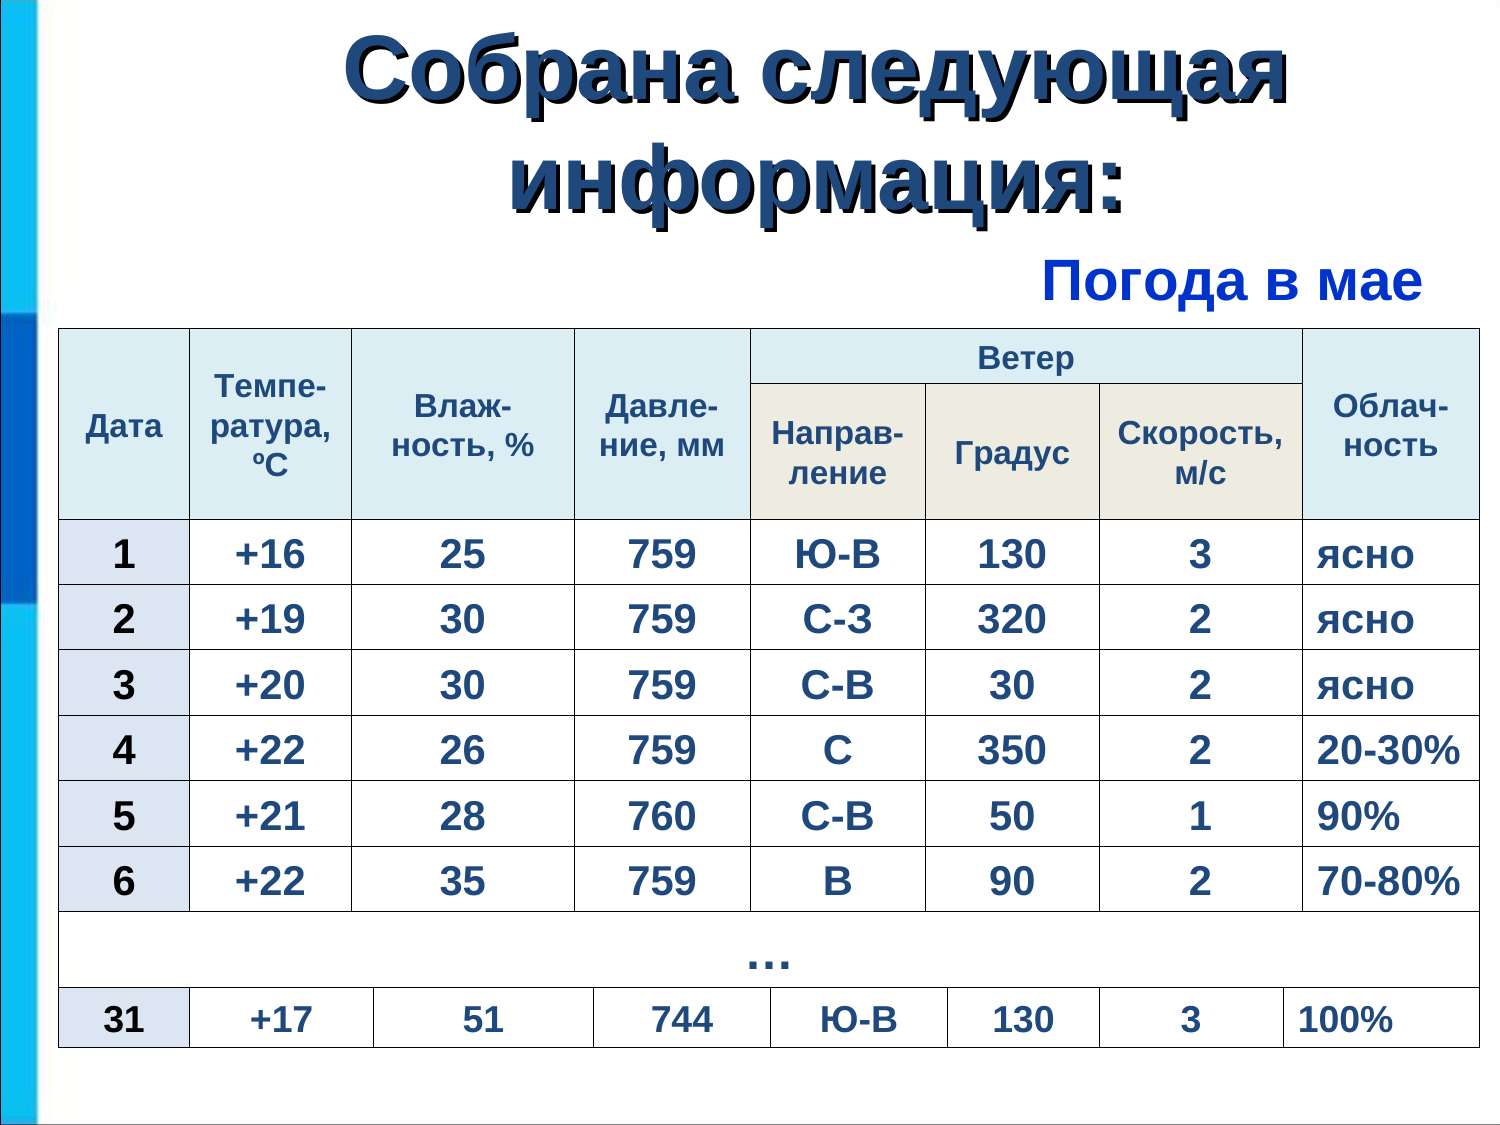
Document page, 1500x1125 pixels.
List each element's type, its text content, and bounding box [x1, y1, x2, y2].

table_cell 70-80% [1303, 847, 1479, 911]
table_cell ясно [1303, 585, 1479, 649]
table_cell +16 [190, 520, 351, 584]
table_cell 50 [926, 781, 1099, 846]
table_cell 28 [352, 781, 574, 846]
table_cell С [751, 716, 925, 780]
table_cell 1 [1100, 781, 1302, 846]
table_cell 90 [926, 847, 1099, 911]
table_cell +22 [190, 716, 351, 780]
table_cell С-З [751, 585, 925, 649]
table_cell Ю-В [771, 988, 947, 1047]
table_cell 35 [352, 847, 574, 911]
table_header Ветер [751, 329, 1302, 383]
table_cell 759 [575, 585, 750, 649]
table_cell 1 [59, 520, 189, 584]
table_header Влаж-ность, % [352, 329, 574, 519]
table_cell Ю-В [751, 520, 925, 584]
table_cell 6 [59, 847, 189, 911]
text_box Собрана следующая информация: [210, 0, 1422, 236]
table_cell 2 [1100, 716, 1302, 780]
table_cell 760 [575, 781, 750, 846]
table_cell 759 [575, 847, 750, 911]
table_cell 30 [926, 650, 1099, 715]
table_cell 100% [1284, 988, 1479, 1047]
table_cell 2 [1100, 585, 1302, 649]
table_cell ясно [1303, 650, 1479, 715]
table_cell 25 [352, 520, 574, 584]
table_cell 51 [374, 988, 593, 1047]
table_header Облач-ность [1303, 329, 1479, 519]
table_cell В [751, 847, 925, 911]
table_cell +20 [190, 650, 351, 715]
table_cell Направ-ление [751, 384, 925, 519]
table_cell С-В [751, 650, 925, 715]
table_cell 3 [1100, 520, 1302, 584]
table_cell 31 [59, 988, 189, 1047]
table_header Давле-ние, мм [575, 329, 750, 519]
table_cell 3 [1100, 988, 1283, 1047]
table_cell Градус [926, 384, 1099, 519]
table_cell 5 [59, 781, 189, 846]
table_cell +19 [190, 585, 351, 649]
table_header Дата [59, 329, 189, 519]
table_cell +22 [190, 847, 351, 911]
table_cell 30 [352, 650, 574, 715]
table_cell 320 [926, 585, 1099, 649]
table_cell 350 [926, 716, 1099, 780]
table_cell 4 [59, 716, 189, 780]
table_cell 744 [594, 988, 770, 1047]
table_cell Скорость, м/с [1100, 384, 1302, 519]
table_cell 90% [1303, 781, 1479, 846]
table_cell С-В [751, 781, 925, 846]
table_cell 759 [575, 716, 750, 780]
table_header Темпе-ратура, ºС [190, 329, 351, 519]
table_cell … [59, 912, 1479, 987]
table_cell 759 [575, 650, 750, 715]
table_cell 2 [1100, 650, 1302, 715]
picture [0, 0, 1500, 1125]
table_cell 2 [59, 585, 189, 649]
table_cell 759 [575, 520, 750, 584]
table_cell 20-30% [1303, 716, 1479, 780]
table_cell 26 [352, 716, 574, 780]
table_cell 2 [1100, 847, 1302, 911]
table_cell +17 [190, 988, 373, 1047]
table_cell 130 [926, 520, 1099, 584]
table_cell 130 [948, 988, 1099, 1047]
table_cell +21 [190, 781, 351, 846]
table_cell ясно [1303, 520, 1479, 584]
text_box Погода в мае [832, 234, 1456, 321]
table_cell 3 [59, 650, 189, 715]
table_cell 30 [352, 585, 574, 649]
